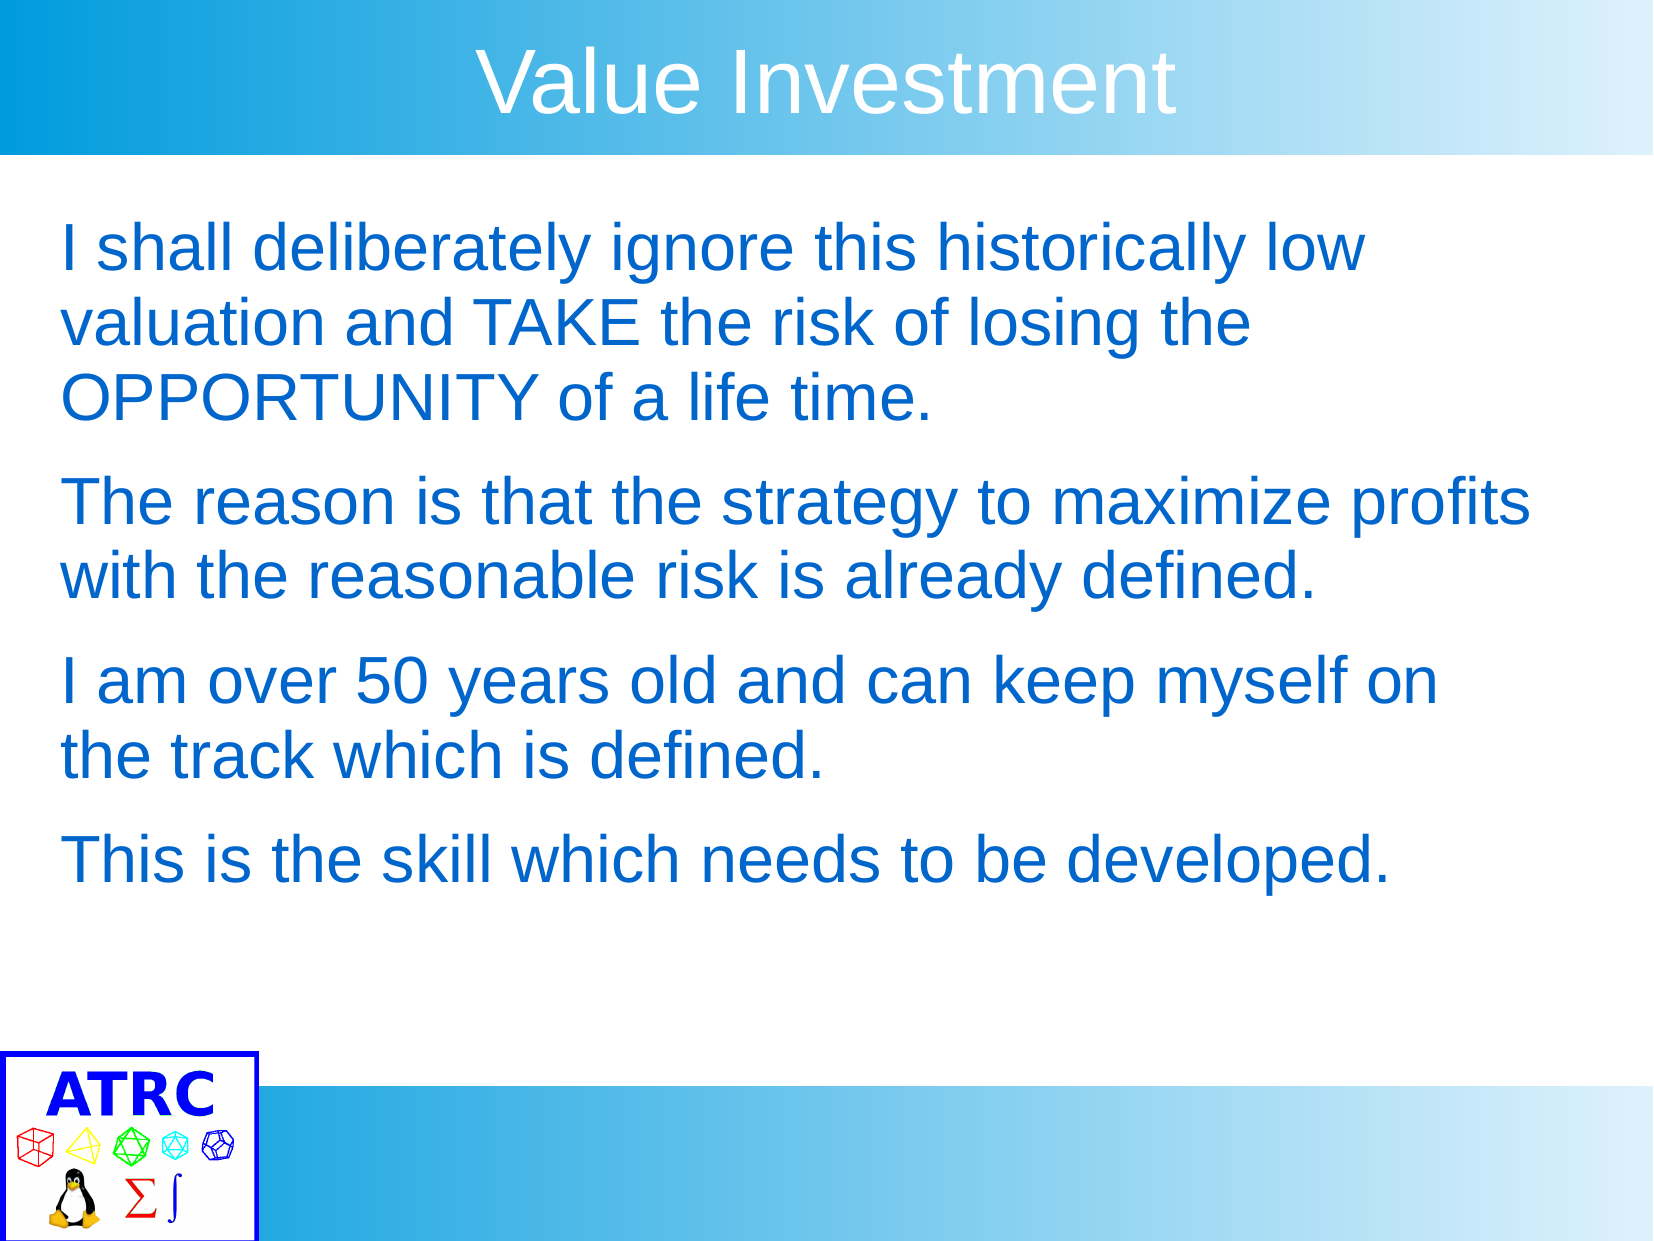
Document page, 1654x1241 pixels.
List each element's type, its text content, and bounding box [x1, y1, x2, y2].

title Value Investment [82, 30, 1571, 135]
list I shall deliberately ignore this historically low valuation and TAKE the risk of losing the OPPORTUNITY of a life time. The reason is that the strategy to maximize profits with the reasonable risk is already defined. I am over 50 years old and can keep myself on the track which is defined. This is the skill which needs to be developed. [60, 210, 1549, 930]
picture [0, 1051, 259, 1241]
